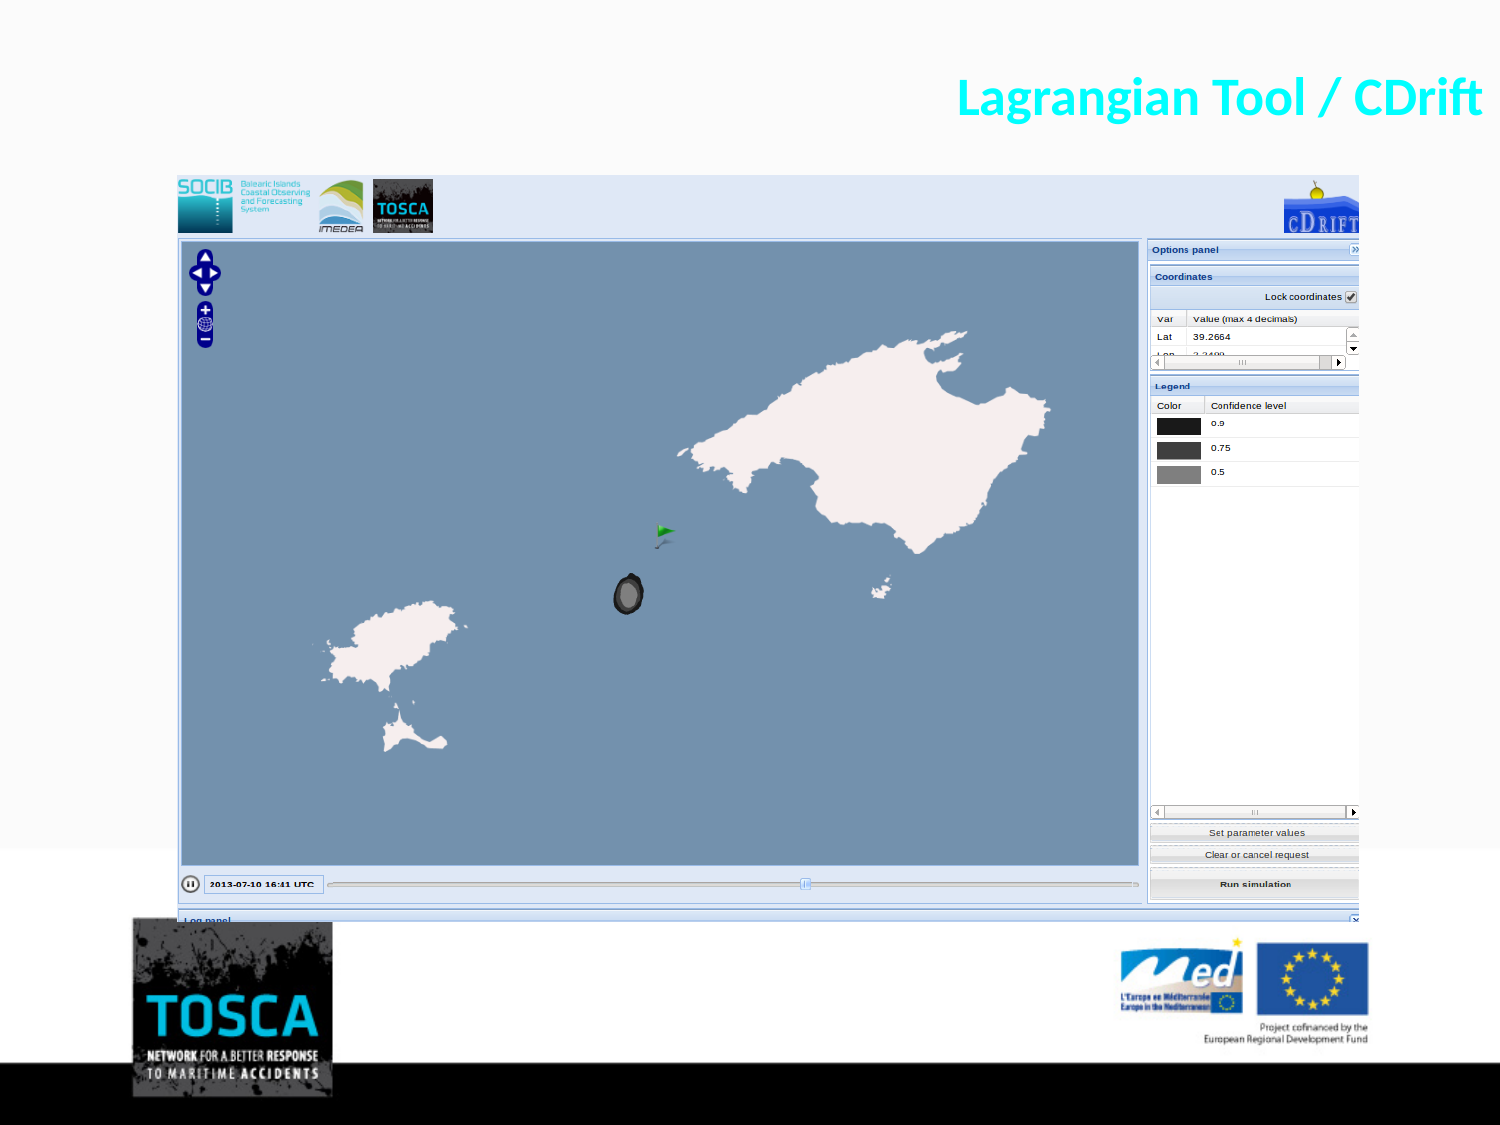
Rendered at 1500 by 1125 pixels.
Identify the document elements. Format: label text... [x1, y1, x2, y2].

picture [0, 0, 1500, 1125]
title Lagrangian Tool / CDrift [194, 0, 1500, 188]
